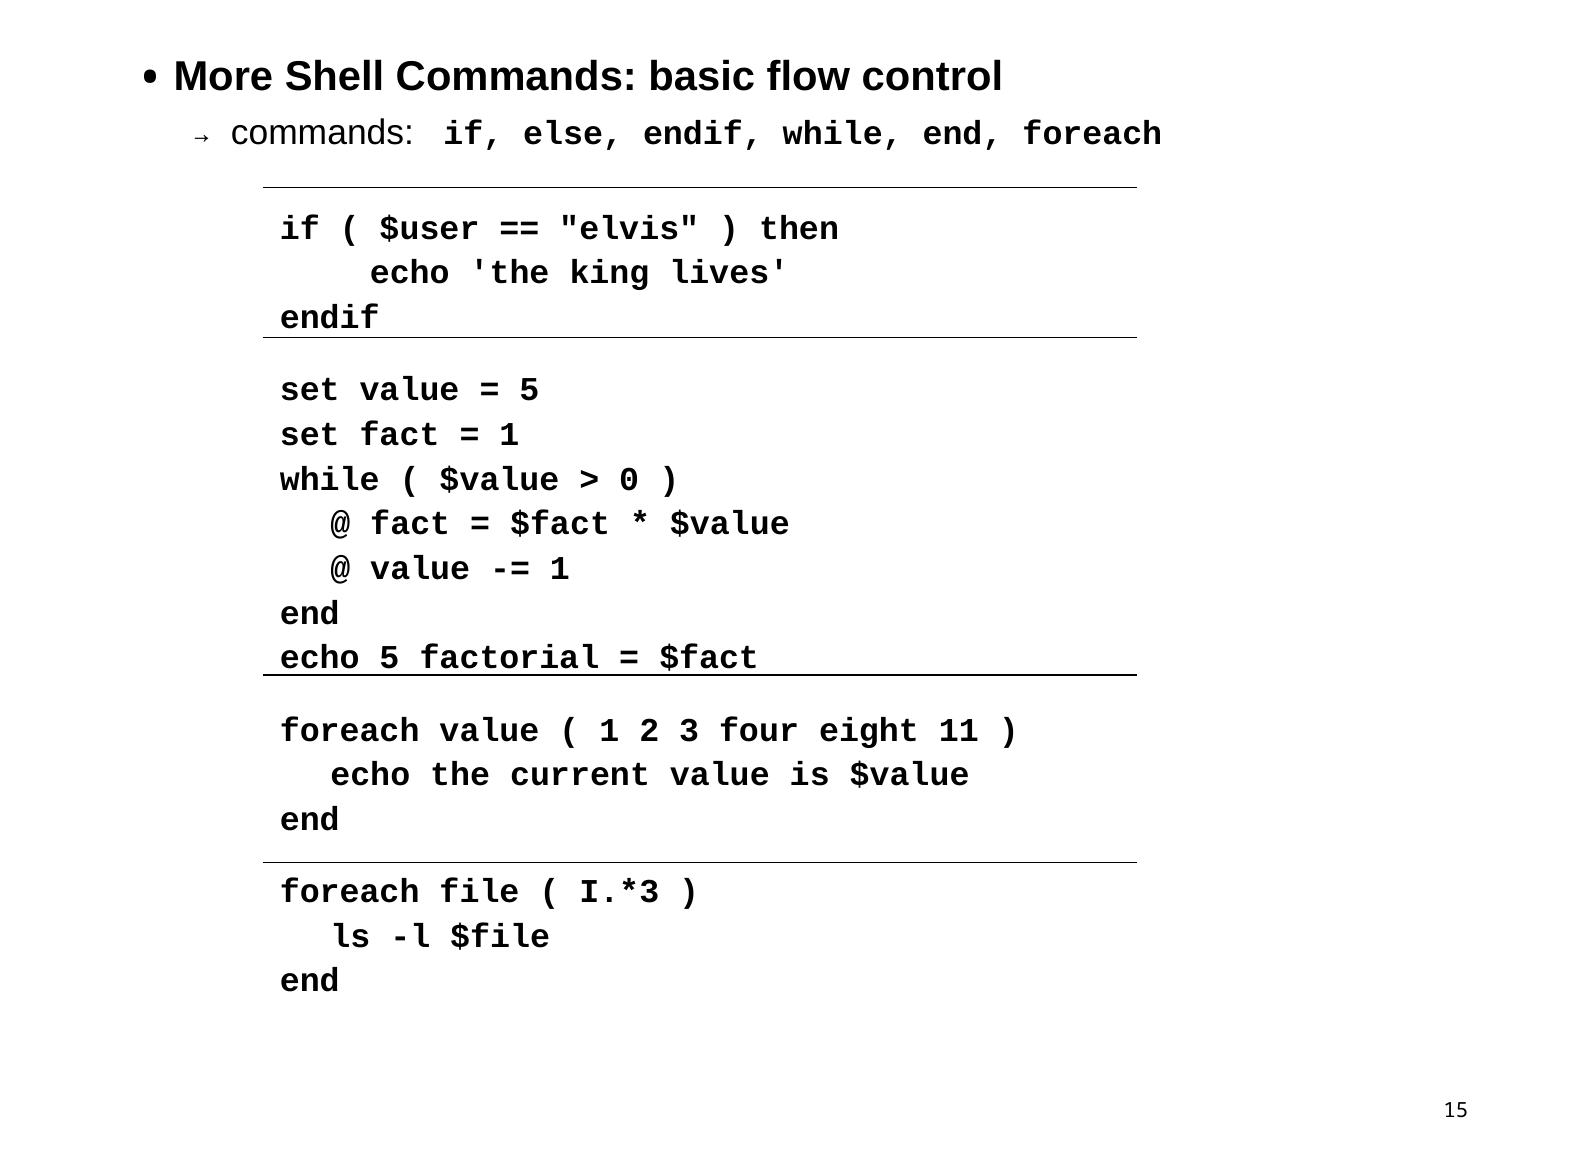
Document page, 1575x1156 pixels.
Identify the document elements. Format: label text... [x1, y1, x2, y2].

list More Shell Commands: basic flow control commands: if, else, endif, while, end, foreach if ( $user == "elvis" ) then echo 'the king lives' endif set value = 5 set fact = 1 while ( $value > 0 ) @ fact = $fact * $value @ value -= 1 end echo 5 factorial = $fact foreach value ( 1 2 3 four eight 11 ) echo the current value is $value end foreach file ( I.*3 ) ls -l $file end [118, 40, 1513, 1091]
